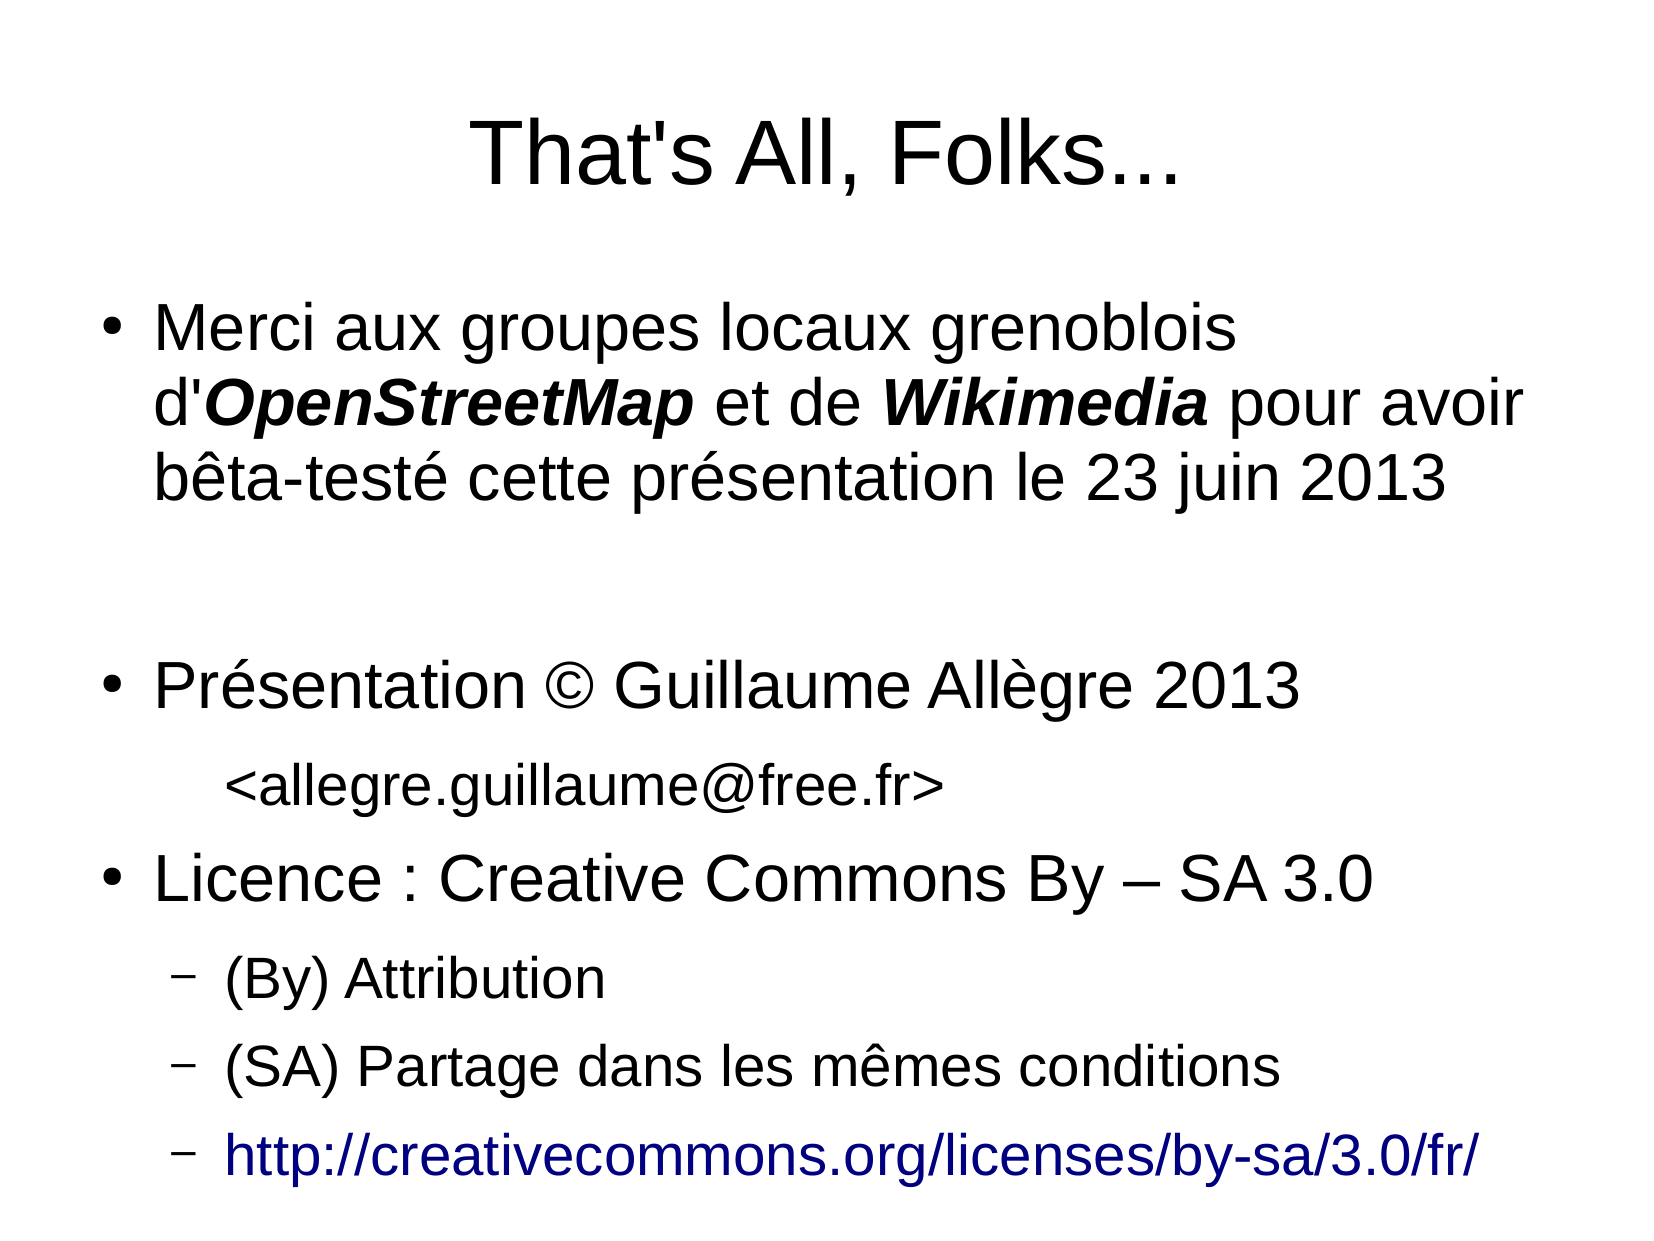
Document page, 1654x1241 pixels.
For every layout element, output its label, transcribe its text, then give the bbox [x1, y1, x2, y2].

list Merci aux groupes locaux grenoblois d'OpenStreetMap et de Wikimedia pour avoir bêta-testé cette présentation le 23 juin 2013 Présentation © Guillaume Allègre 2013 <allegre.guillaume@free.fr> Licence : Creative Commons By – SA 3.0 (By) Attribution (SA) Partage dans les mêmes conditions http://creativecommons.org/licenses/by-sa/3.0/fr/ [82, 290, 1538, 1213]
title That's All, Folks... [82, 49, 1571, 257]
